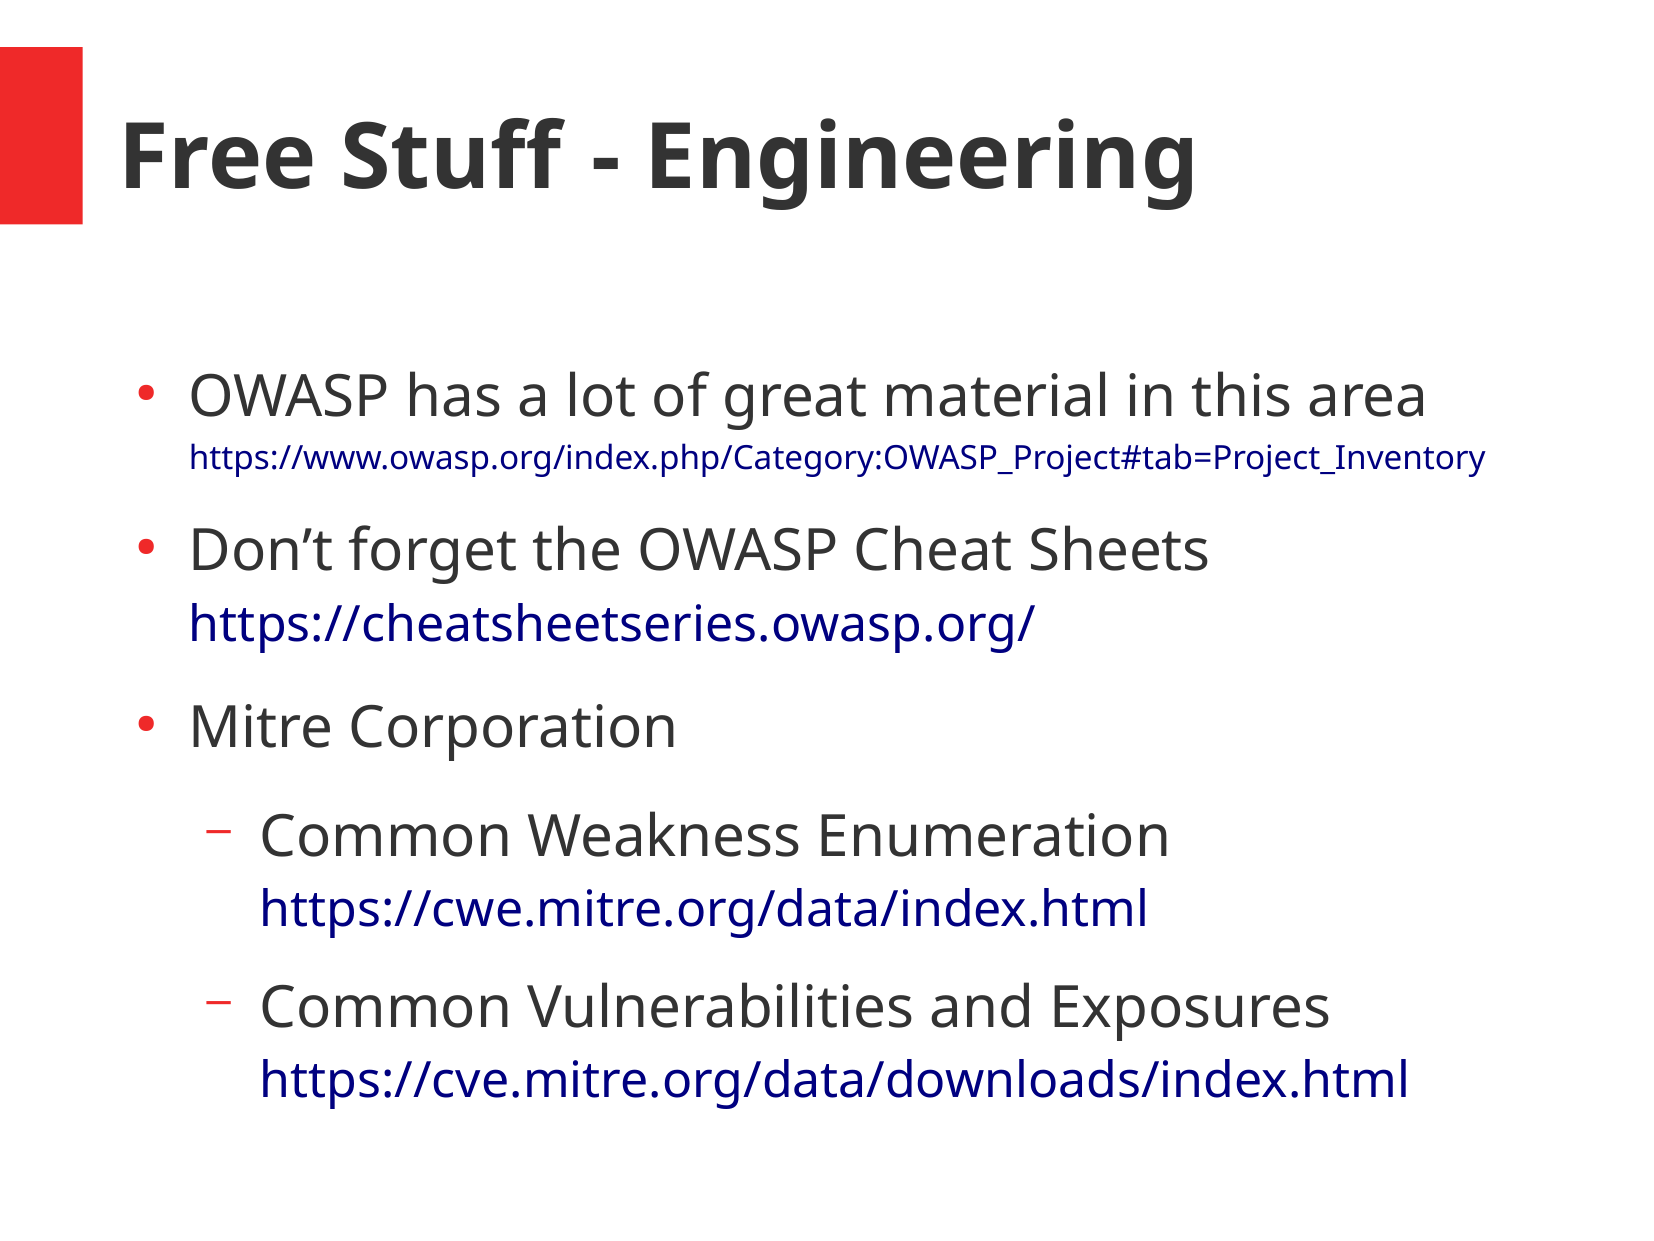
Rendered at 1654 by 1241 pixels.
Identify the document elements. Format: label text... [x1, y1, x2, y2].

list OWASP has a lot of great material in this area https://www.owasp.org/index.php/Category:OWASP_Project#tab=Project_Inventory Don’t forget the OWASP Cheat Sheets https://cheatsheetseries.owasp.org/ Mitre Corporation Common Weakness Enumeration https://cwe.mitre.org/data/index.html Common Vulnerabilities and Exposures https://cve.mitre.org/data/downloads/index.html [118, 354, 1536, 1074]
title Free Stuff - Engineering [118, 49, 1571, 257]
